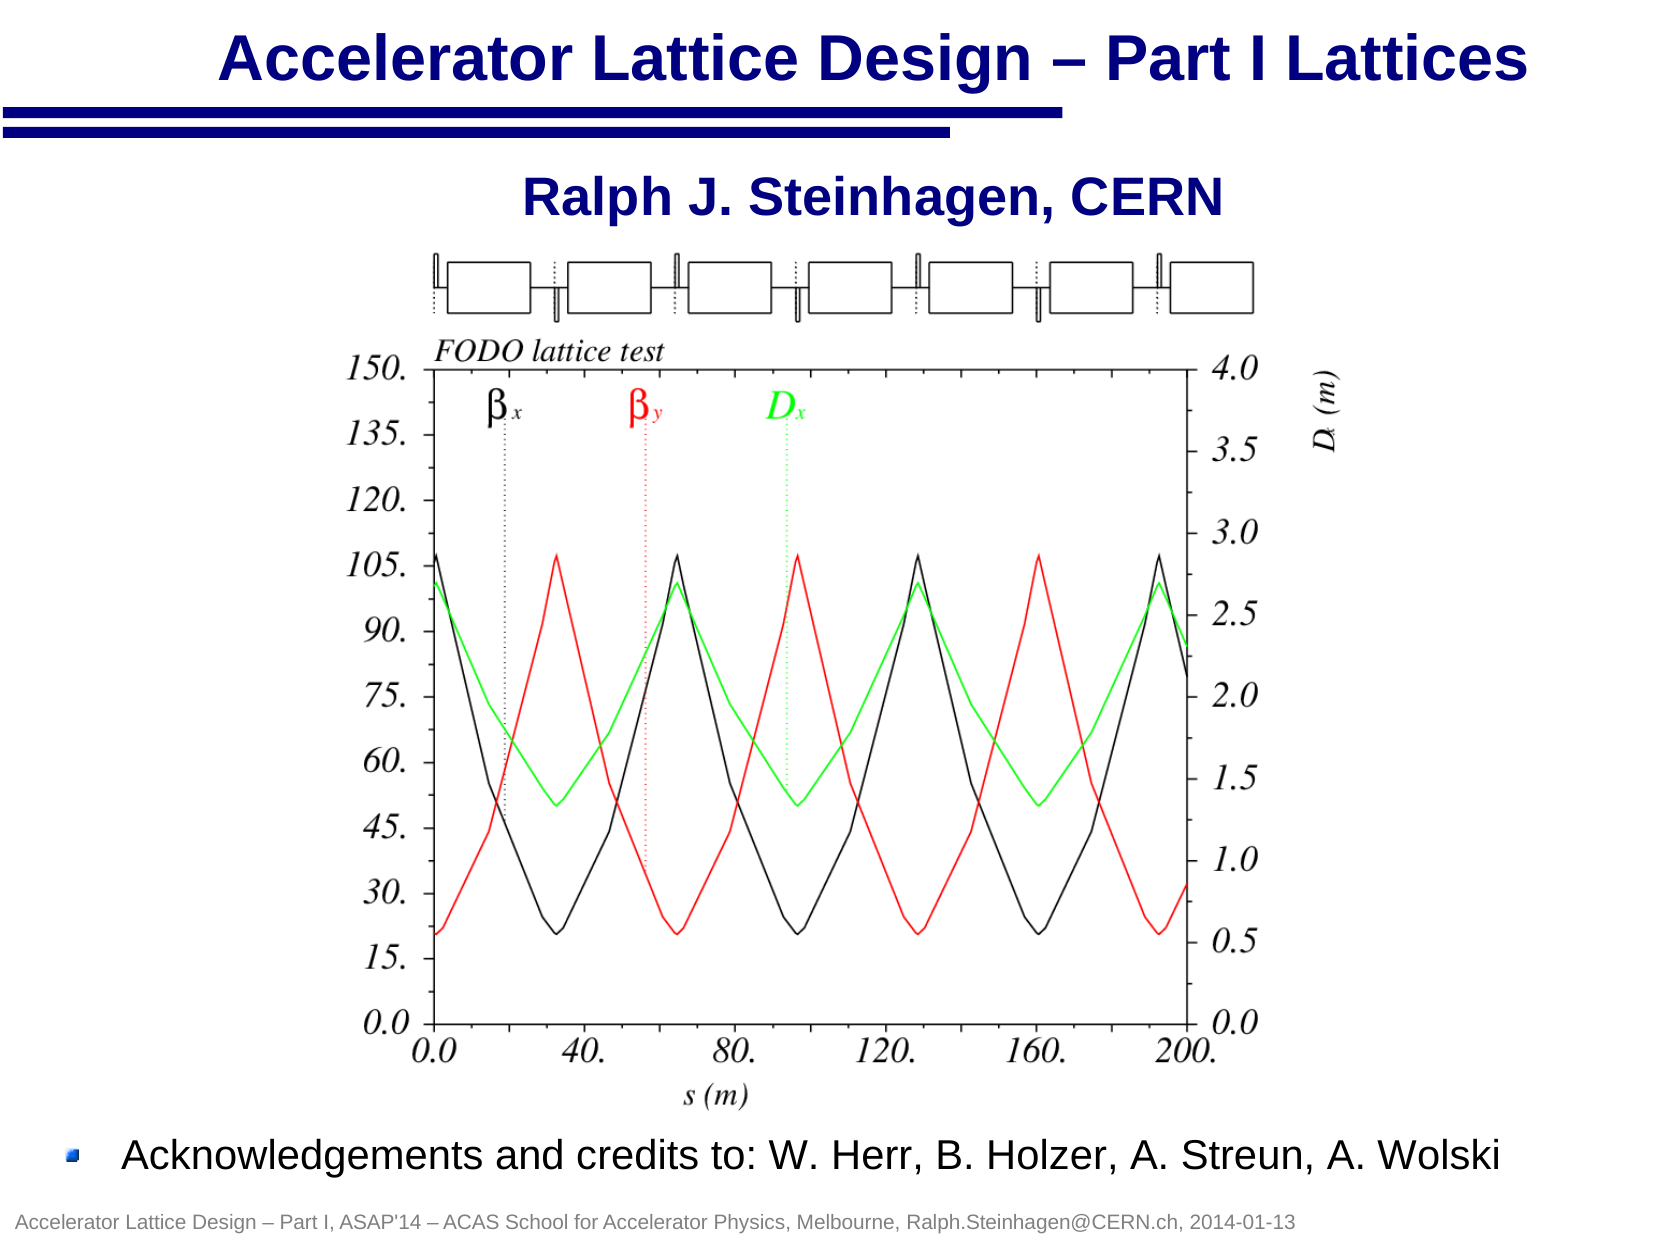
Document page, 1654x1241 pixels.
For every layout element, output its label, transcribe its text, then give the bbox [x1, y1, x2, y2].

list Acknowledgements and credits to: W. Herr, B. Holzer, A. Streun, A. Wolski [65, 192, 1628, 1205]
picture [334, 248, 1359, 1134]
title Accelerator Lattice Design – Part I Lattices Ralph J. Steinhagen, CERN [165, 0, 1583, 192]
